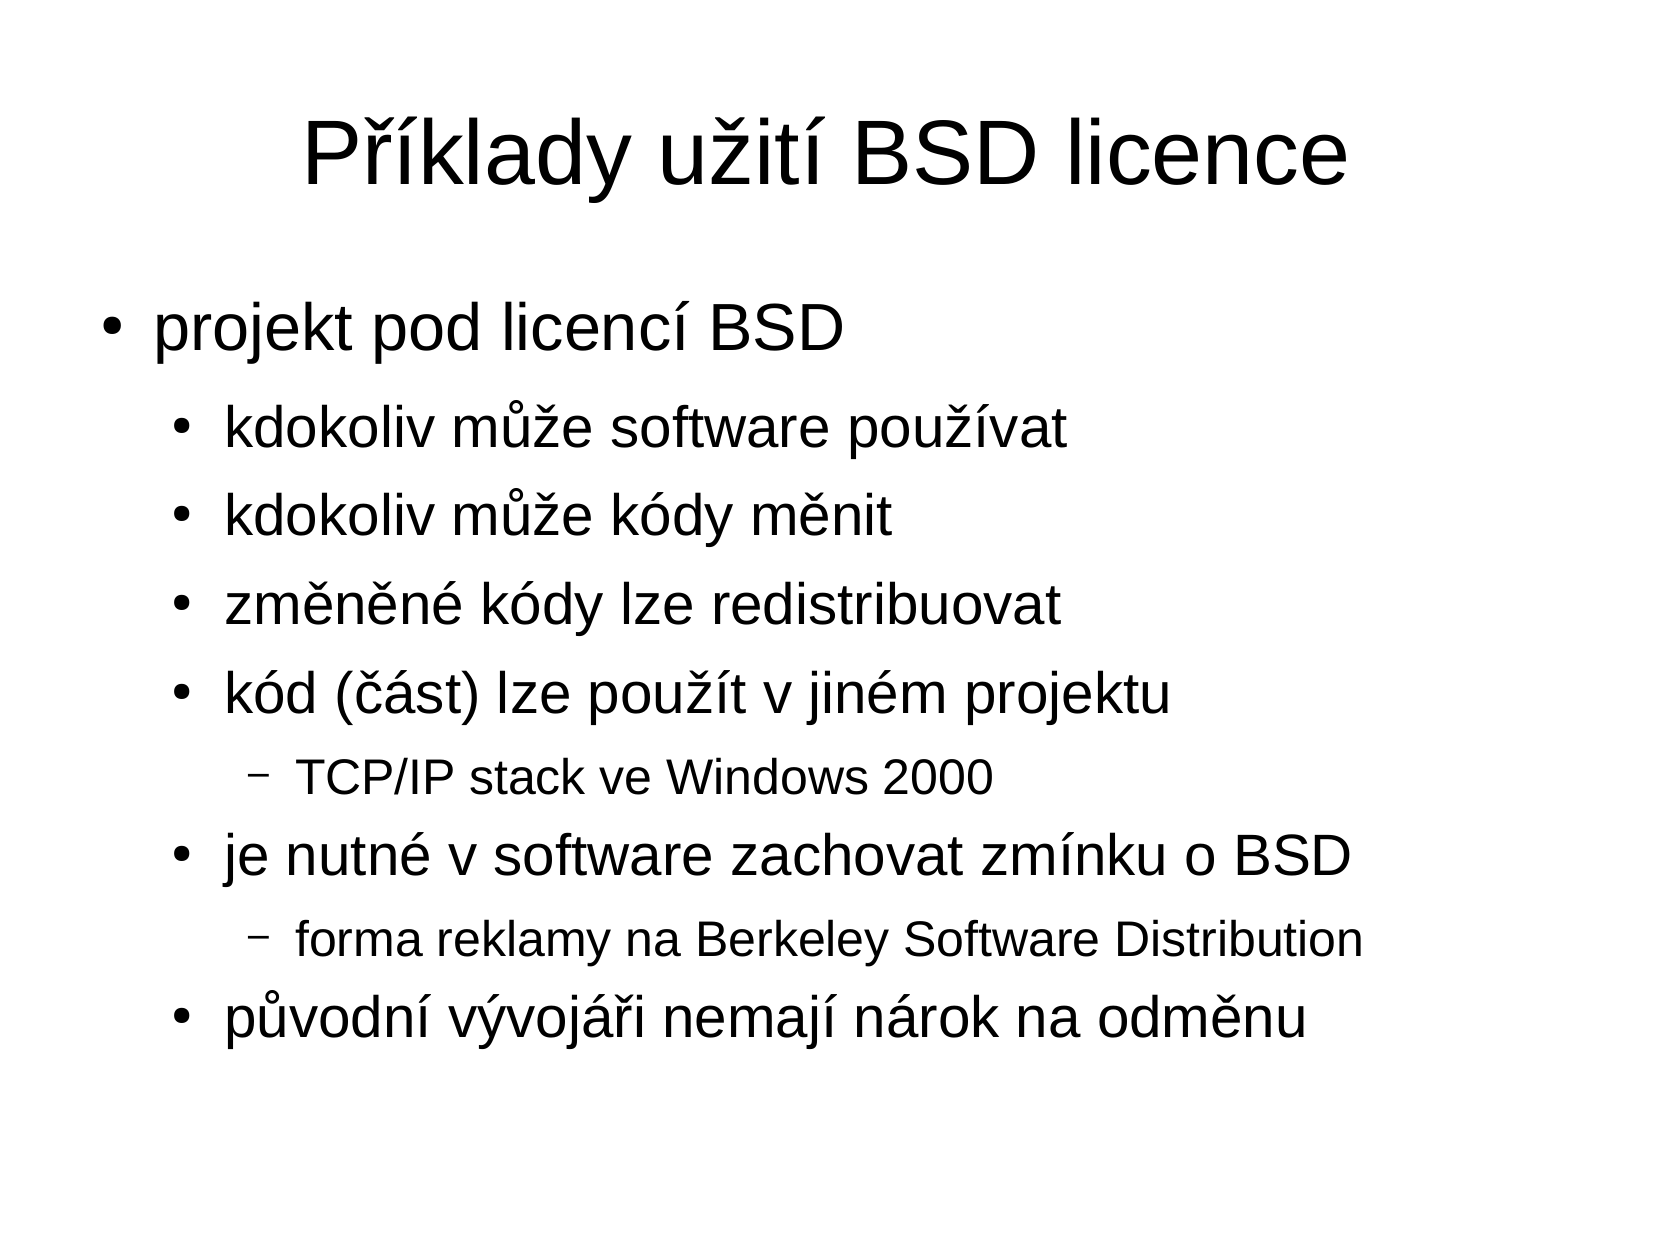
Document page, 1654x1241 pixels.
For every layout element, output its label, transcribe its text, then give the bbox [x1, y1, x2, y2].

title Příklady užití BSD licence [82, 49, 1571, 257]
list projekt pod licencí BSD kdokoliv může software používat kdokoliv může kódy měnit změněné kódy lze redistribuovat kód (část) lze použít v jiném projektu TCP/IP stack ve Windows 2000 je nutné v software zachovat zmínku o BSD forma reklamy na Berkeley Software Distribution původní vývojáři nemají nárok na odměnu [82, 290, 1571, 1109]
